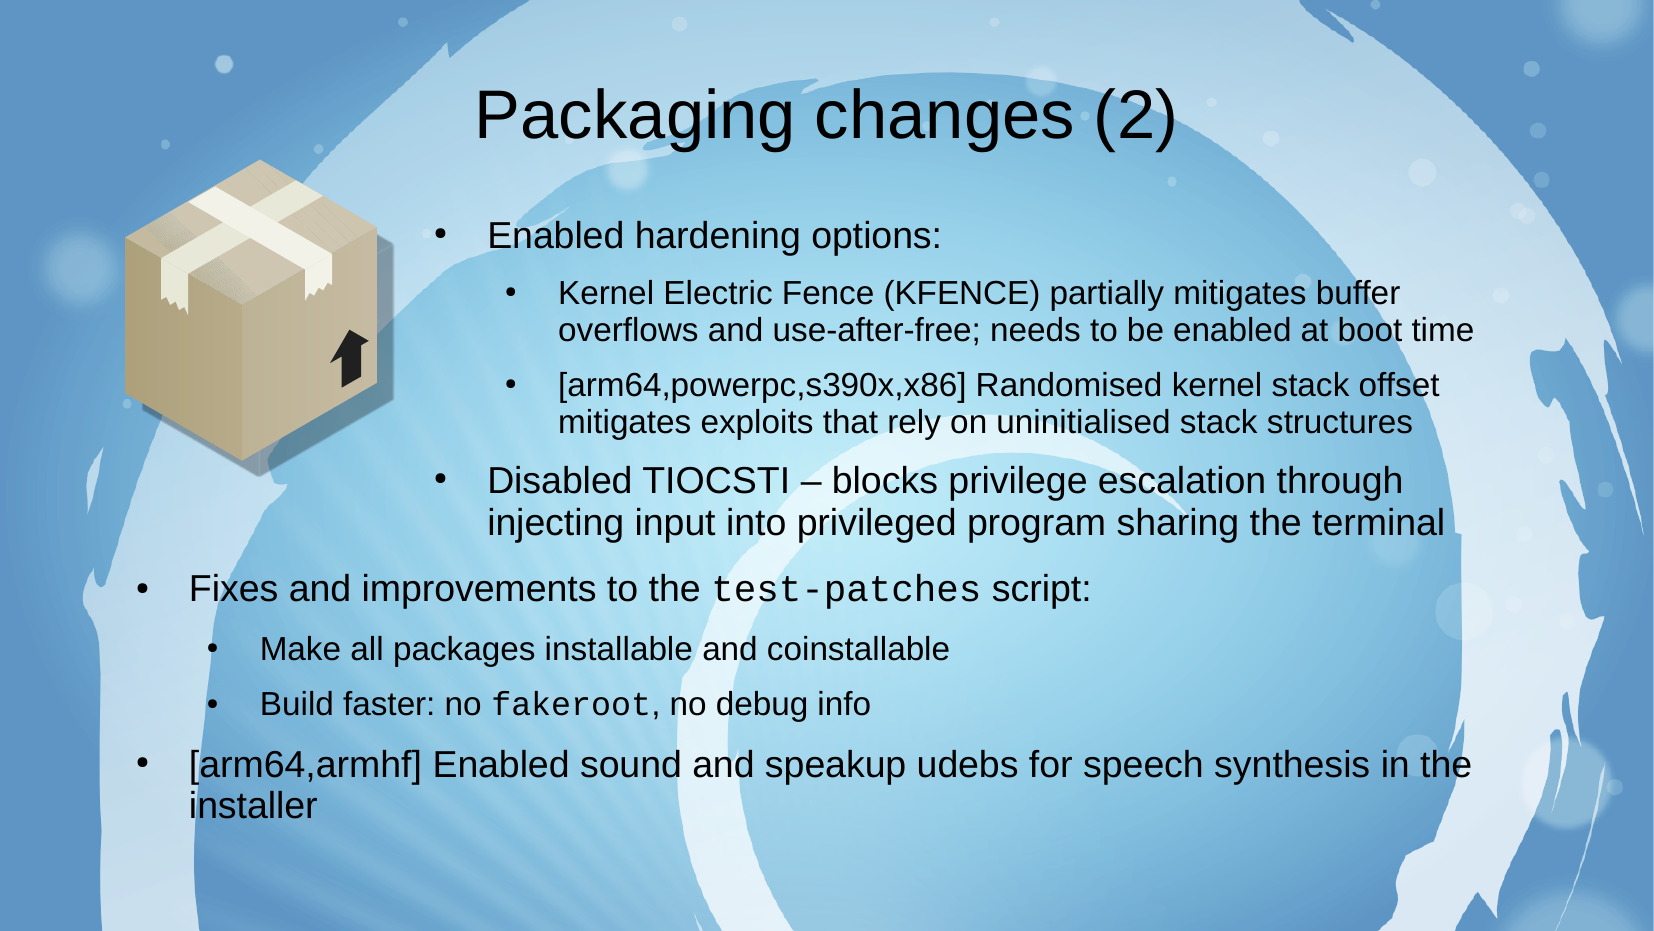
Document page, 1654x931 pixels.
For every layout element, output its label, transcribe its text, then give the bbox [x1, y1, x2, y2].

list Fixes and improvements to the test-patches script: Make all packages installable and coinstallable Build faster: no fakeroot, no debug info [arm64,armhf] Enabled sound and speakup udebs for speech synthesis in the installer [118, 566, 1536, 832]
text_box Enabled hardening options: Kernel Electric Fence (KFENCE) partially mitigates buffer overflows and use-after-free; needs to be enabled at boot time [arm64,powerpc,s390x,x86] Randomised kernel stack offset mitigates exploits that rely on uninitialised stack structures Disabled TIOCSTI – blocks privilege escalation through injecting input into privileged program sharing the terminal [401, 206, 1536, 551]
picture [0, 0, 1654, 931]
title Packaging changes (2) [118, 37, 1536, 193]
